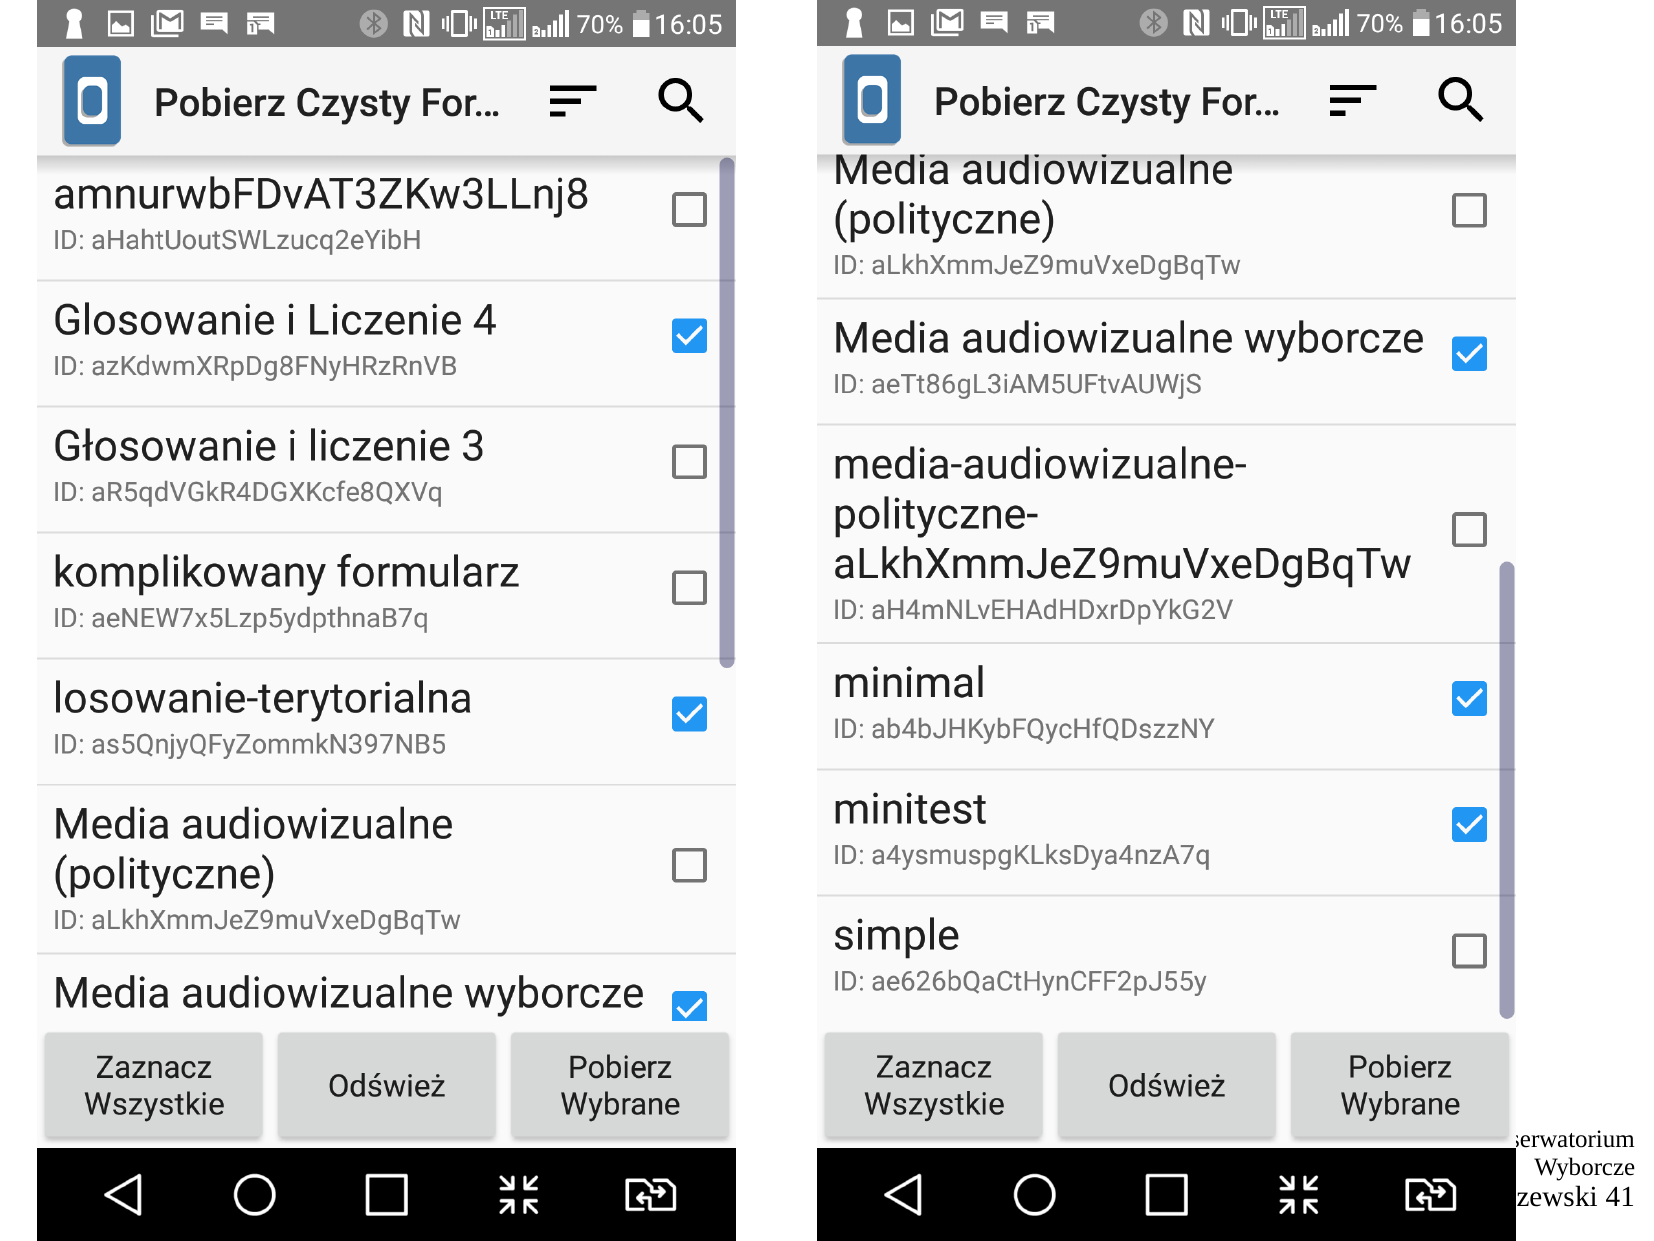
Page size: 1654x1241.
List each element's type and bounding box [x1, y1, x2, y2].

picture [817, 0, 1516, 1241]
picture [37, 0, 736, 1241]
